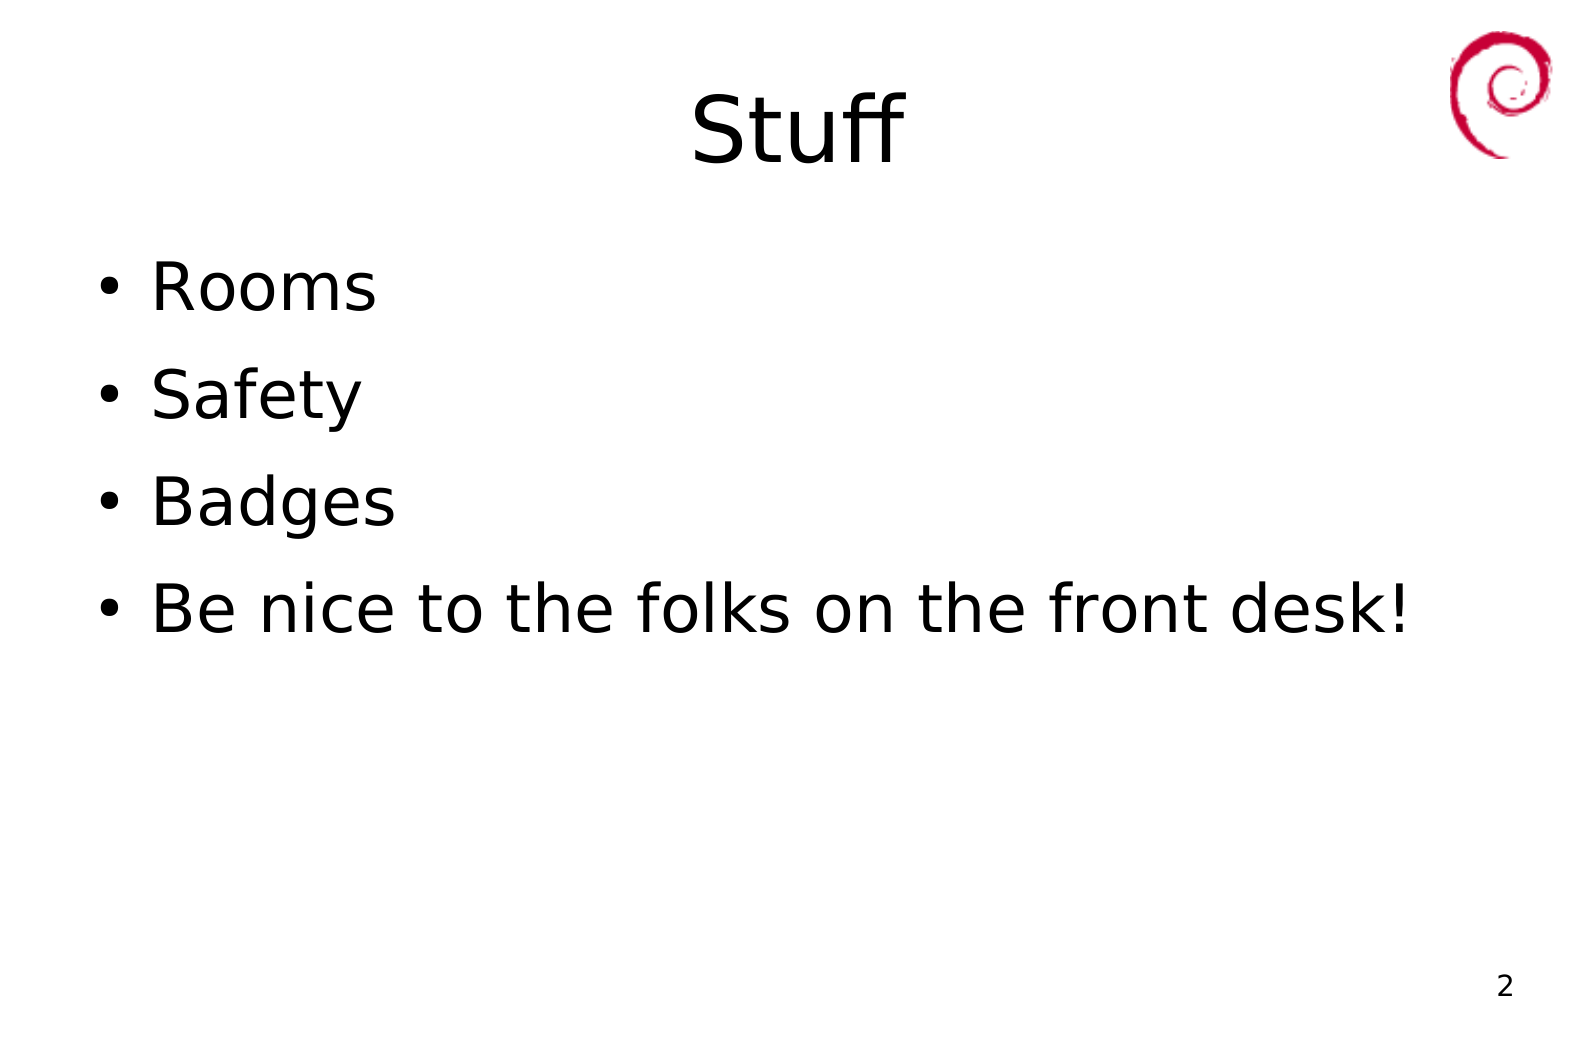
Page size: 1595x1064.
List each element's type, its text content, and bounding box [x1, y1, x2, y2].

list Rooms Safety Badges Be nice to the folks on the front desk! [79, 248, 1515, 1037]
picture [1450, 31, 1555, 159]
title Stuff [79, 42, 1515, 220]
